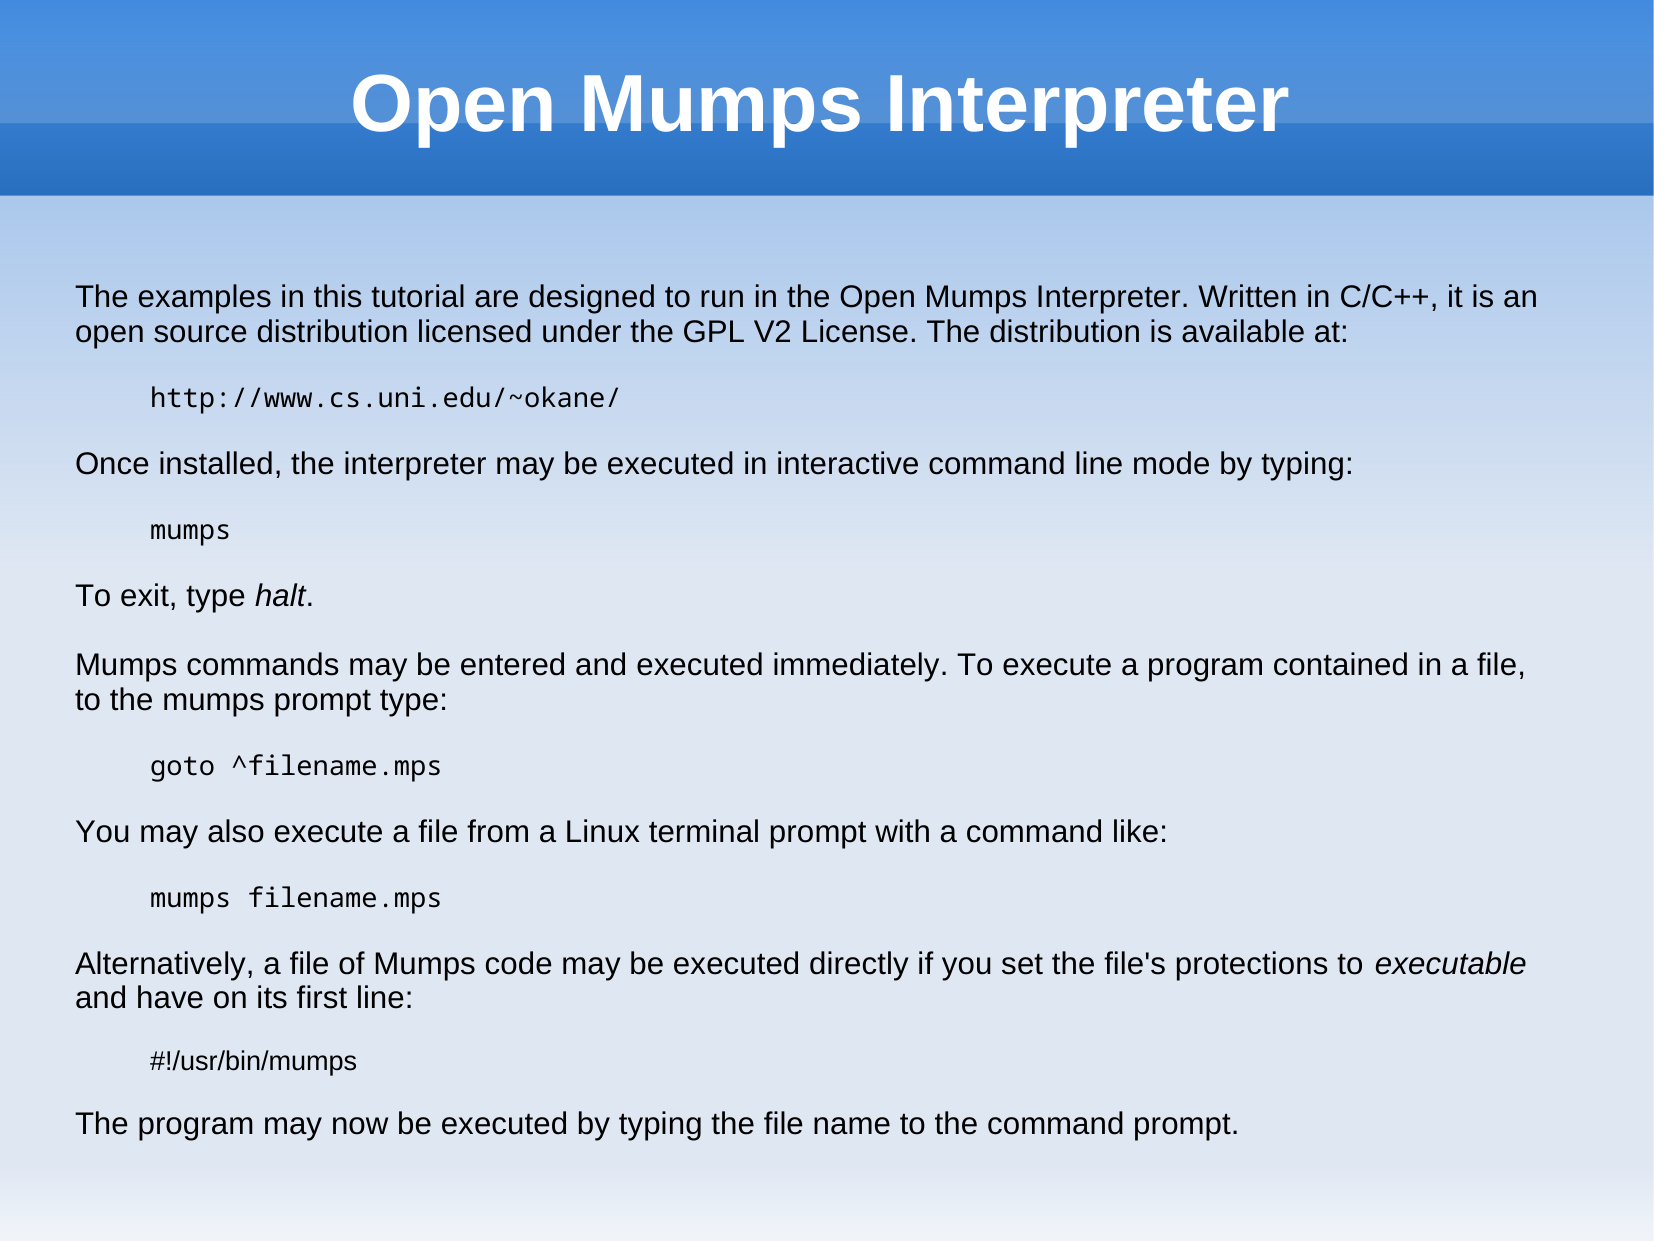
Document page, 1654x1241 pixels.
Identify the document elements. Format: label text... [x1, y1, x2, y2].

title Open Mumps Interpreter [76, 0, 1565, 208]
picture [0, 0, 1654, 1241]
list The examples in this tutorial are designed to run in the Open Mumps Interpreter. Written in C/C++, it is an open source distribution licensed under the GPL V2 License. The distribution is available at: http://www.cs.uni.edu/~okane/ Once installed, the interpreter may be executed in interactive command line mode by typing: mumps To exit, type halt. Mumps commands may be entered and executed immediately. To execute a program contained in a file, to the mumps prompt type: goto ^filename.mps You may also execute a file from a Linux terminal prompt with a command like: mumps filename.mps Alternatively, a file of Mumps code may be executed directly if you set the file's protections to executable and have on its first line: #!/usr/bin/mumps The program may now be executed by typing the file name to the command prompt. [75, 261, 1564, 1159]
